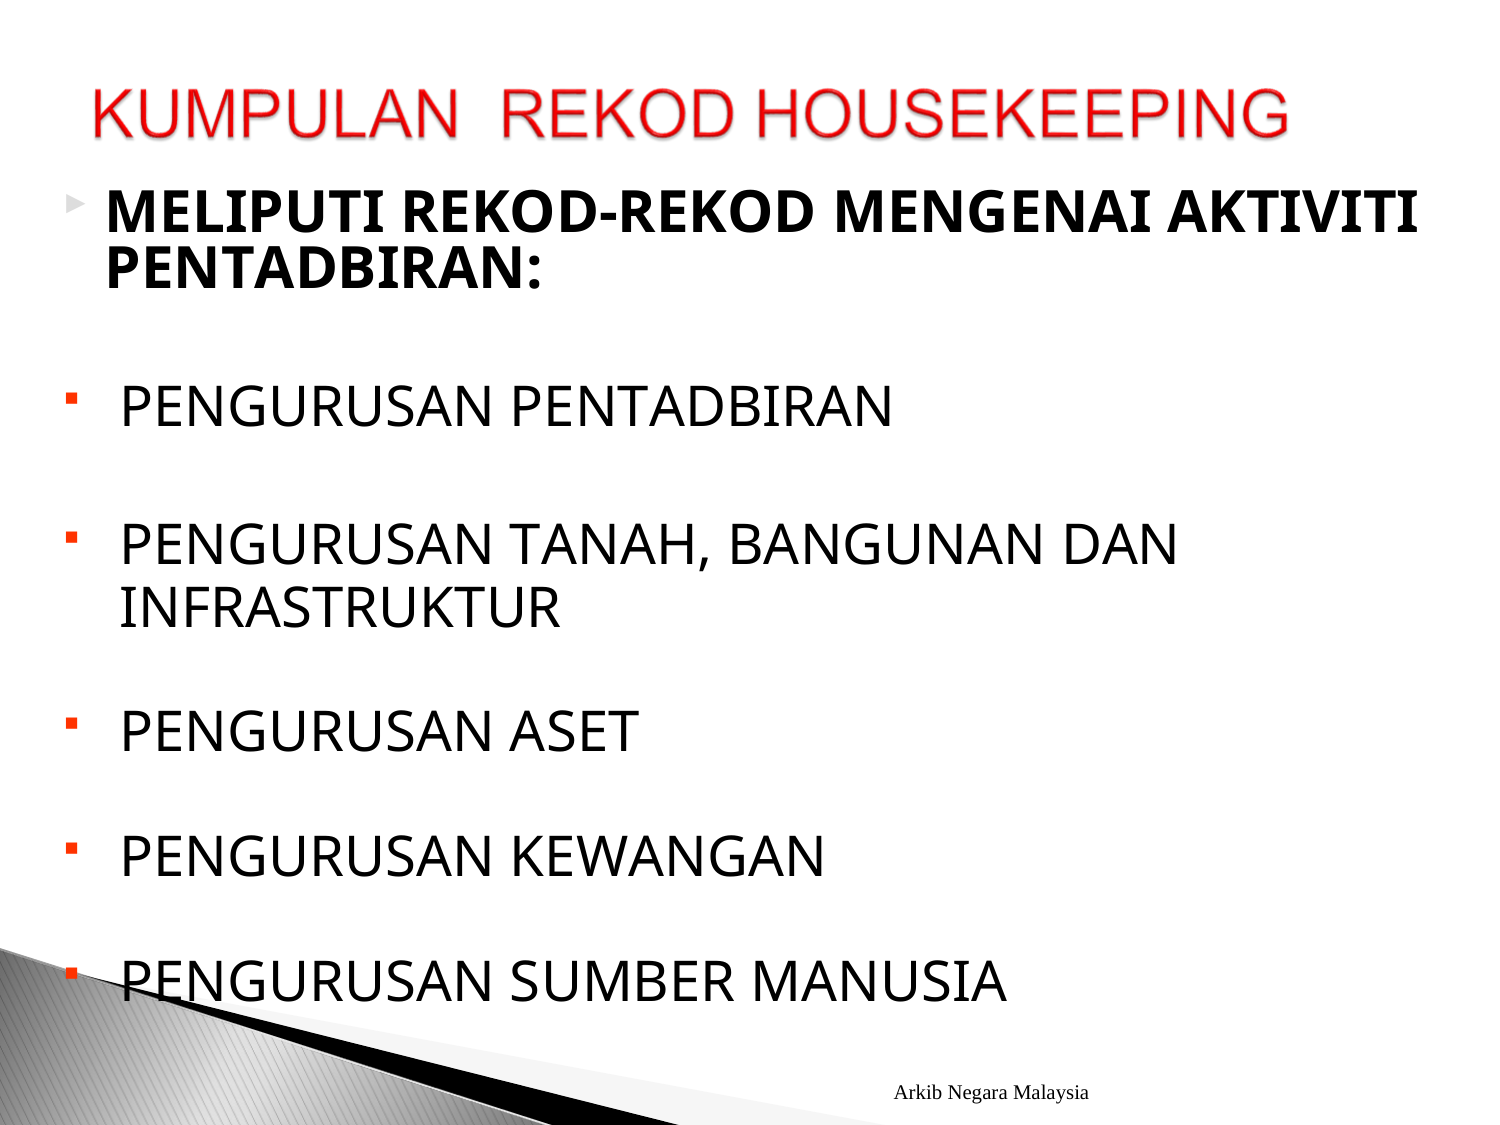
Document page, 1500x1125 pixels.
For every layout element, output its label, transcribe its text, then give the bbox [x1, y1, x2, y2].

list MELIPUTI REKOD-REKOD MENGENAI AKTIVITI PENTADBIRAN: PENGURUSAN PENTADBIRAN PENGURUSAN TANAH, BANGUNAN DAN INFRASTRUKTUR PENGURUSAN ASET PENGURUSAN KEWANGAN PENGURUSAN SUMBER MANUSIA [30, 179, 1480, 1030]
picture [75, 24, 1426, 214]
picture [0, 947, 559, 1125]
text_box Arkib Negara Malaysia [718, 1051, 1105, 1112]
